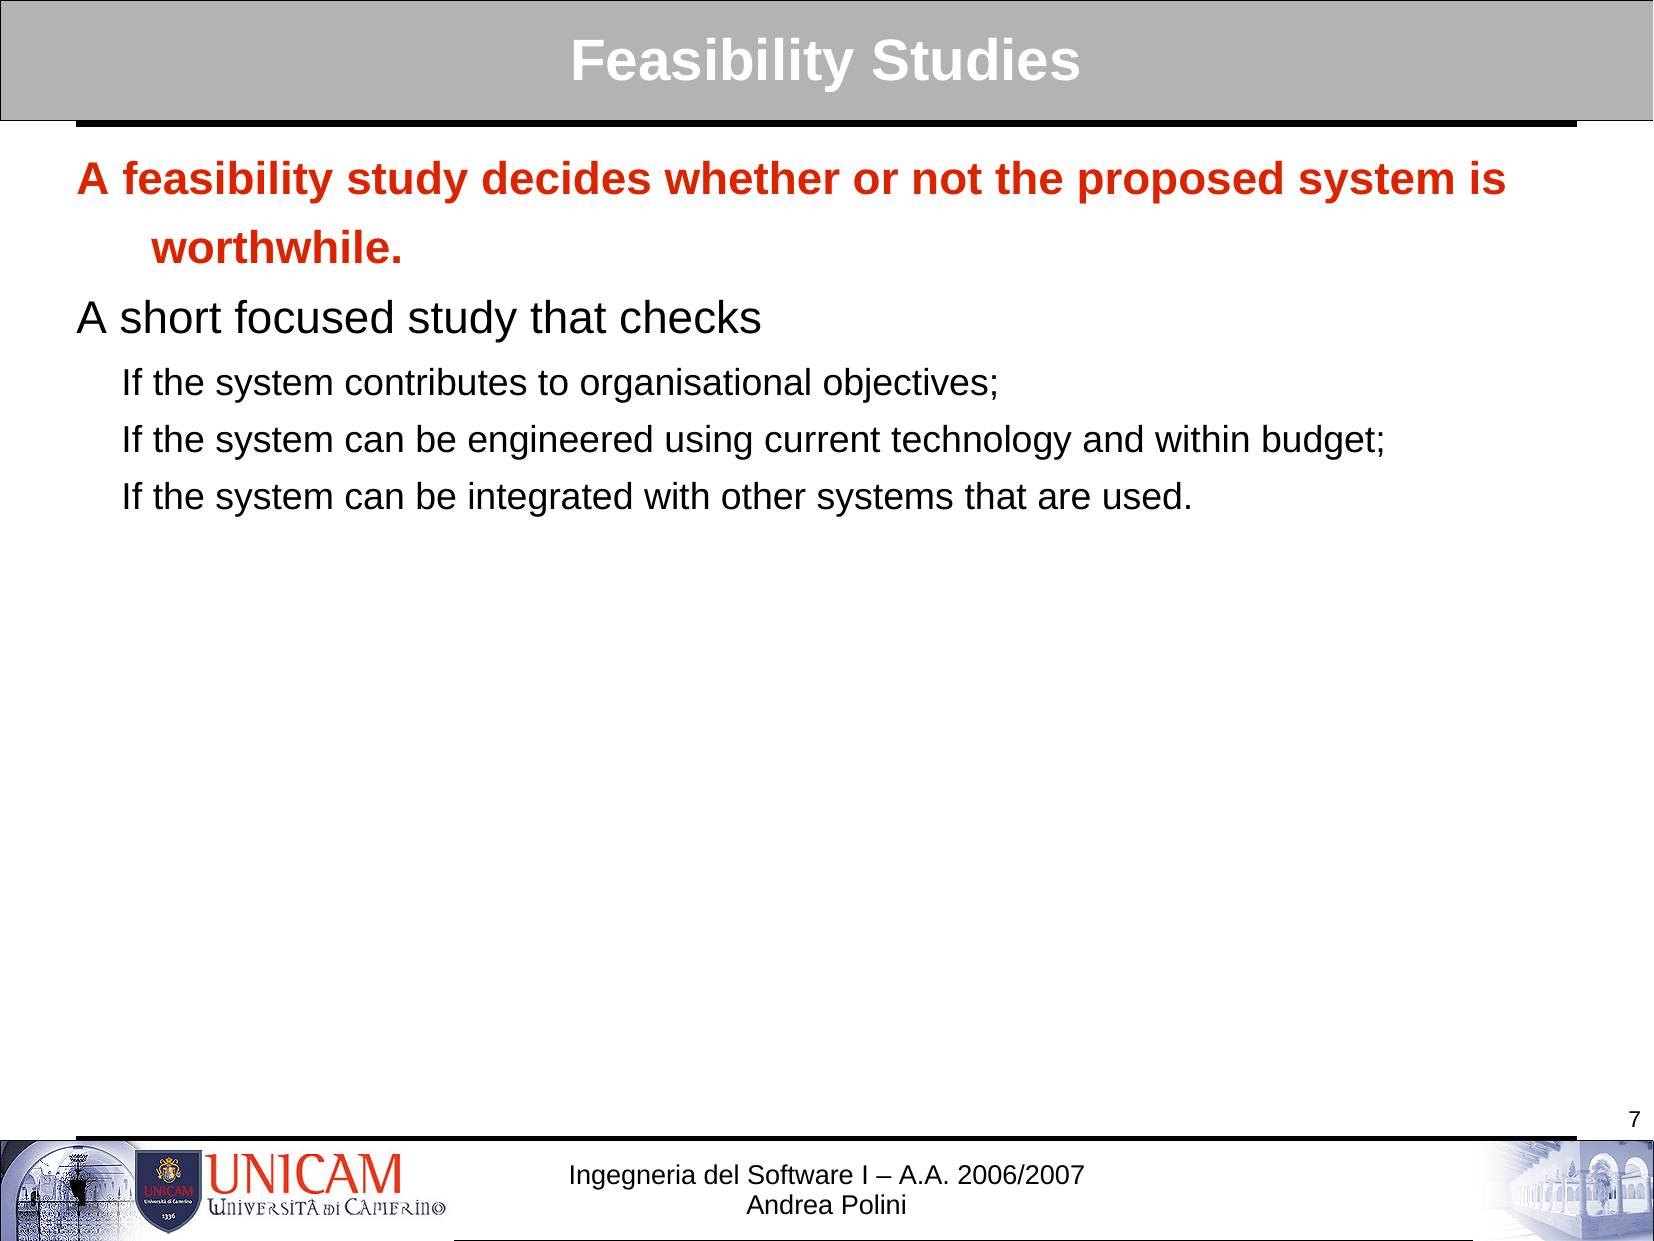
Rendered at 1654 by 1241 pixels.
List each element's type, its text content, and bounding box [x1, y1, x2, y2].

list A feasibility study decides whether or not the proposed system is worthwhile. A short focused study that checks If the system contributes to organisational objectives; If the system can be engineered using current technology and within budget; If the system can be integrated with other systems that are used. [76, 152, 1577, 671]
picture [0, 1141, 454, 1241]
picture [1473, 1141, 1654, 1241]
title Feasibility Studies [0, 0, 1653, 121]
